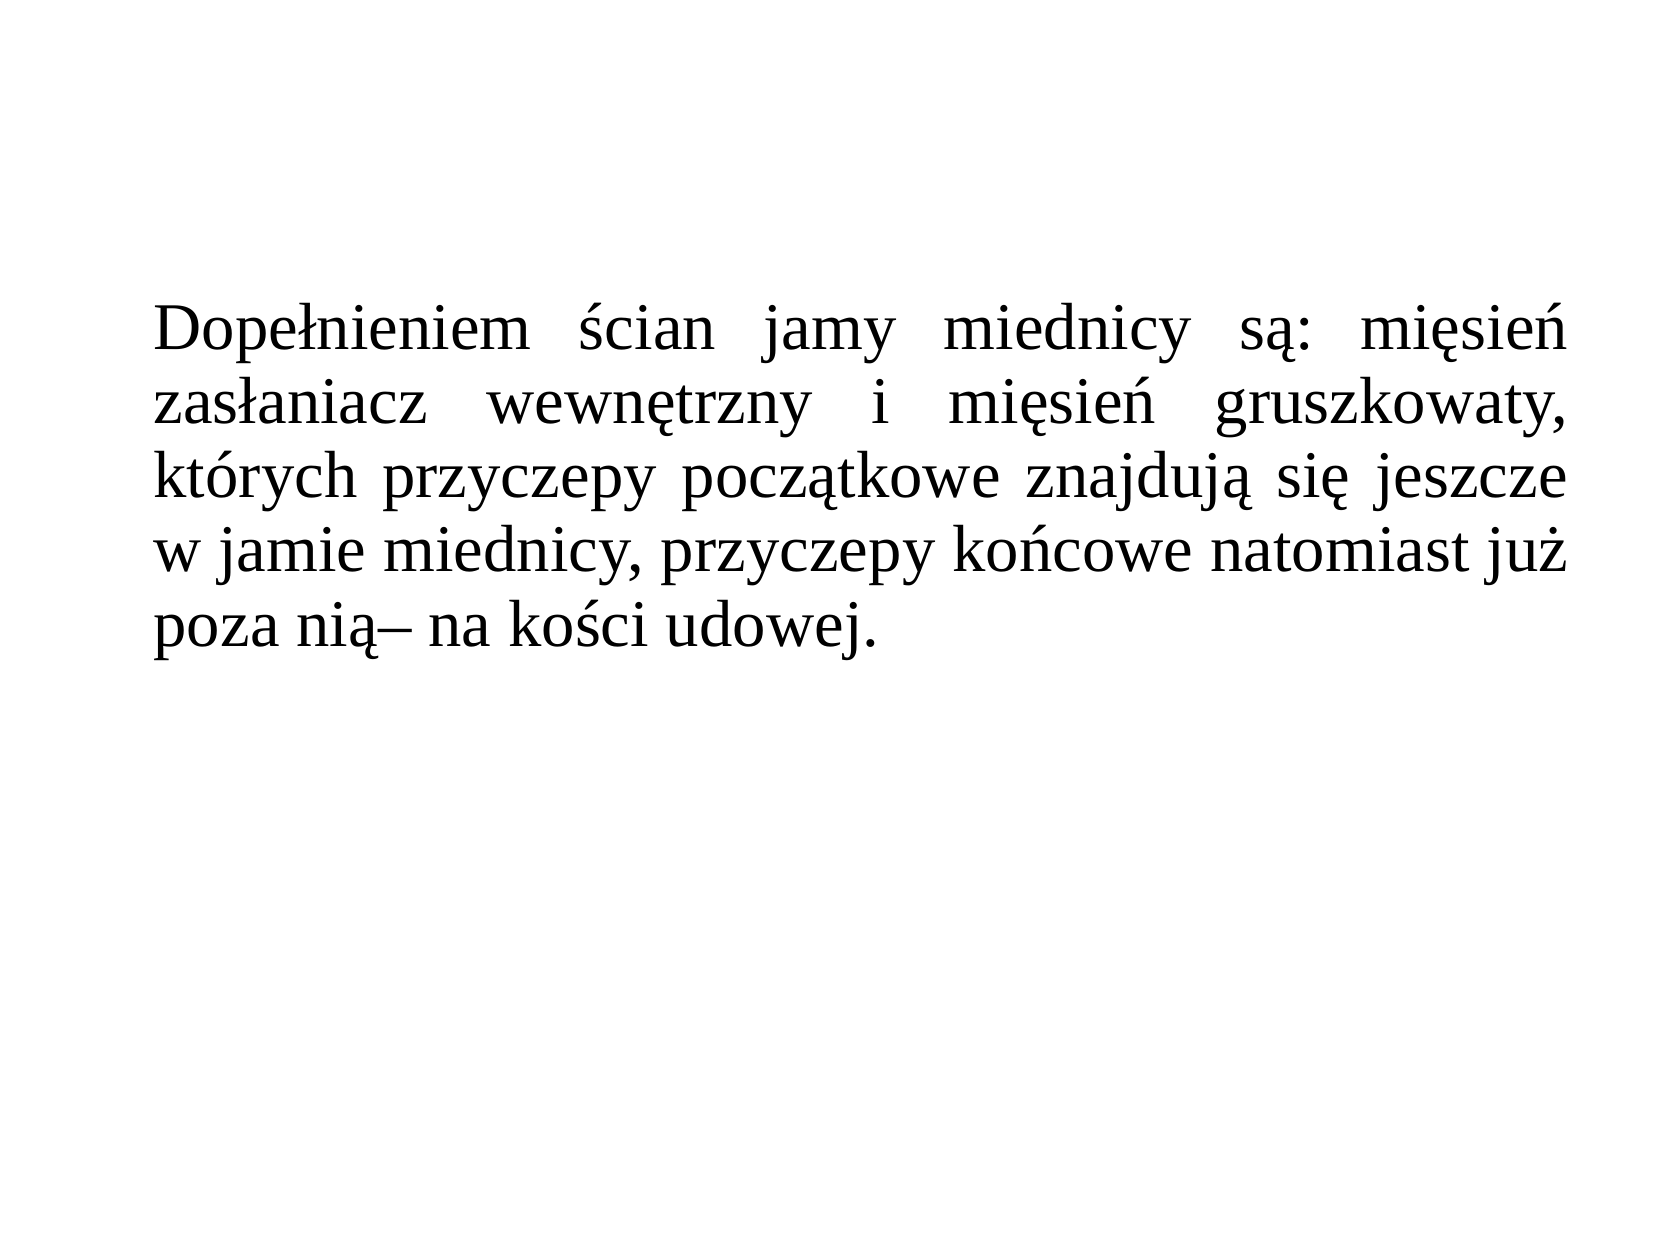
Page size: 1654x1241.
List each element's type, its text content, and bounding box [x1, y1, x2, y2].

list Dopełnieniem ścian jamy miednicy są: mięsień zasłaniacz wewnętrzny i mięsień gruszkowaty, których przyczepy początkowe znajdują się jeszcze w jamie miednicy, przyczepy końcowe natomiast już poza nią– na kości udowej. [82, 290, 1571, 1109]
